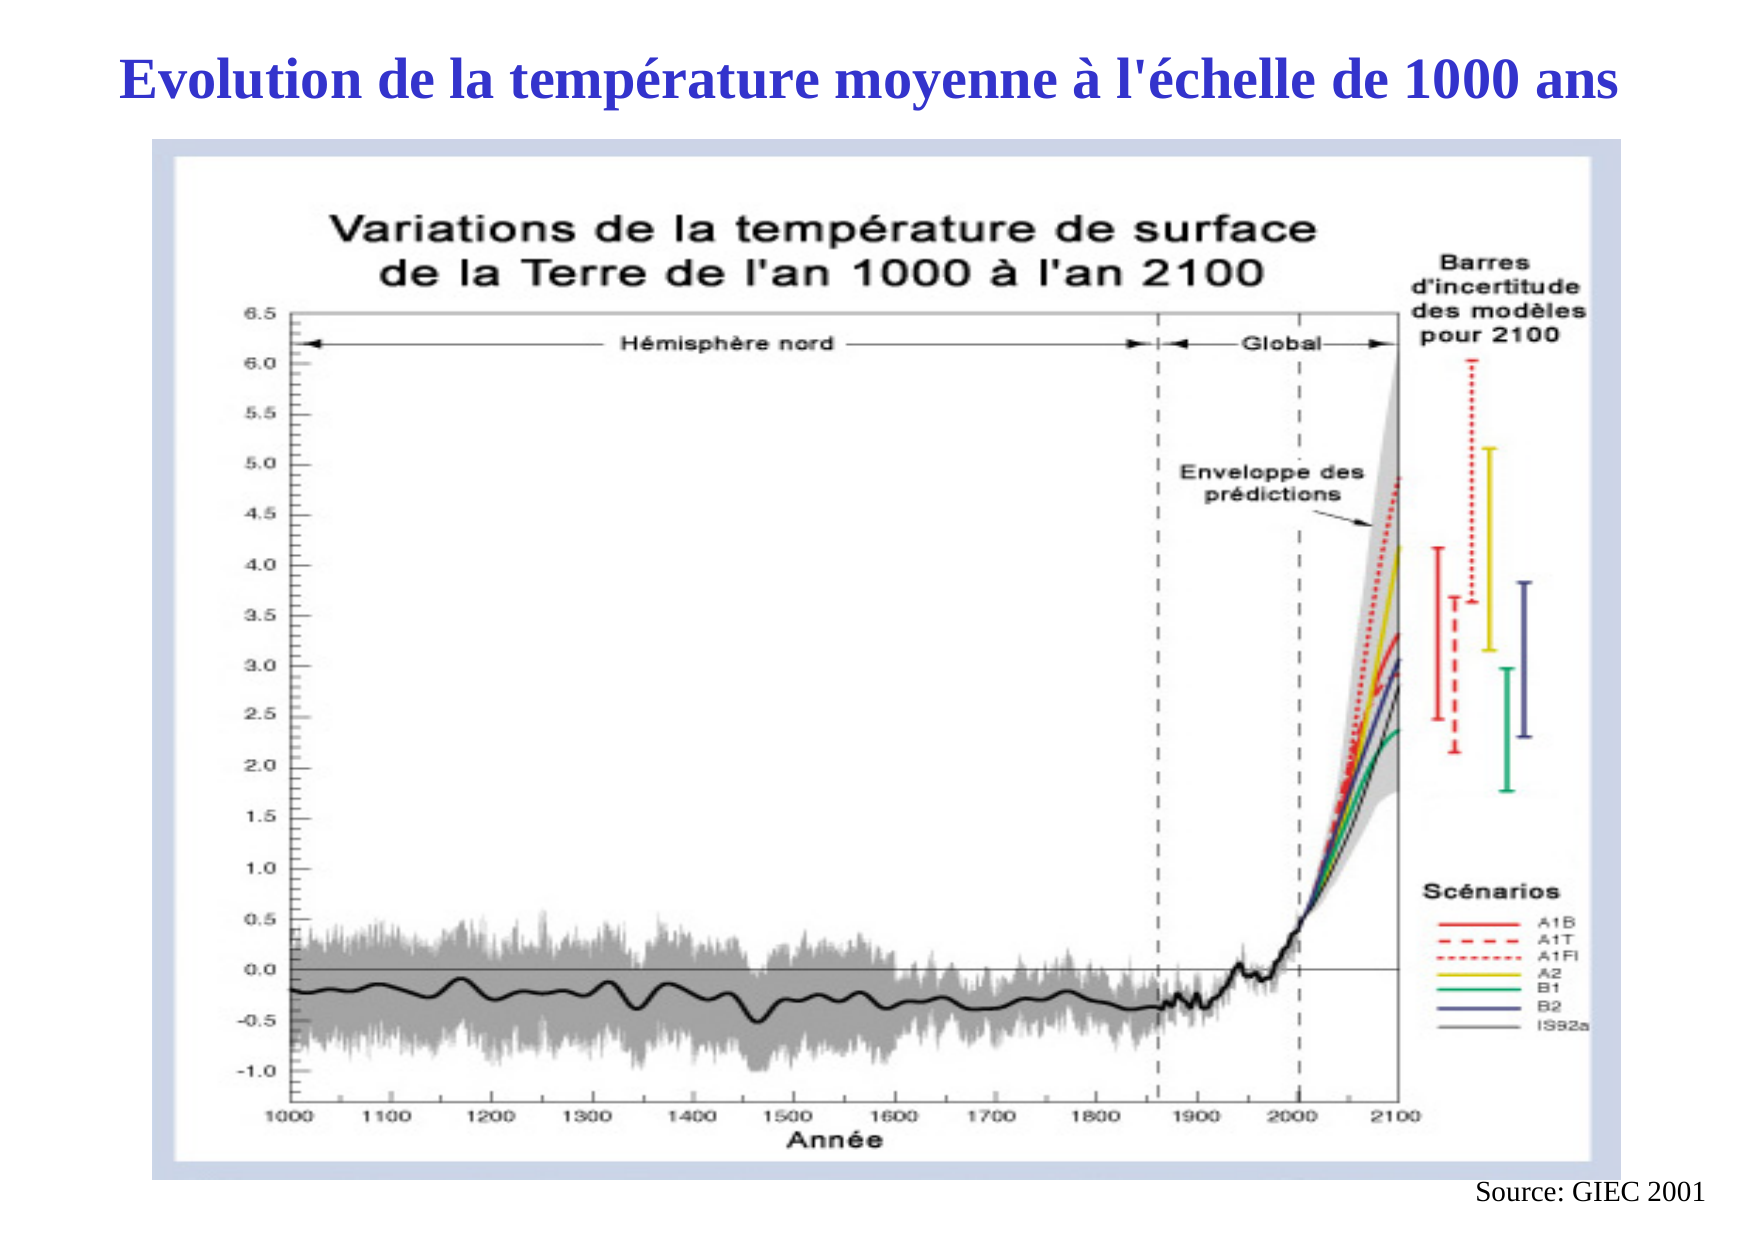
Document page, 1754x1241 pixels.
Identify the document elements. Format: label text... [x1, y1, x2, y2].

text_box Source: GIEC 2001 [1223, 1169, 1722, 1216]
picture [152, 139, 1621, 1180]
text_box Evolution de la température moyenne à l'échelle de 1000 ans [57, 42, 1683, 119]
